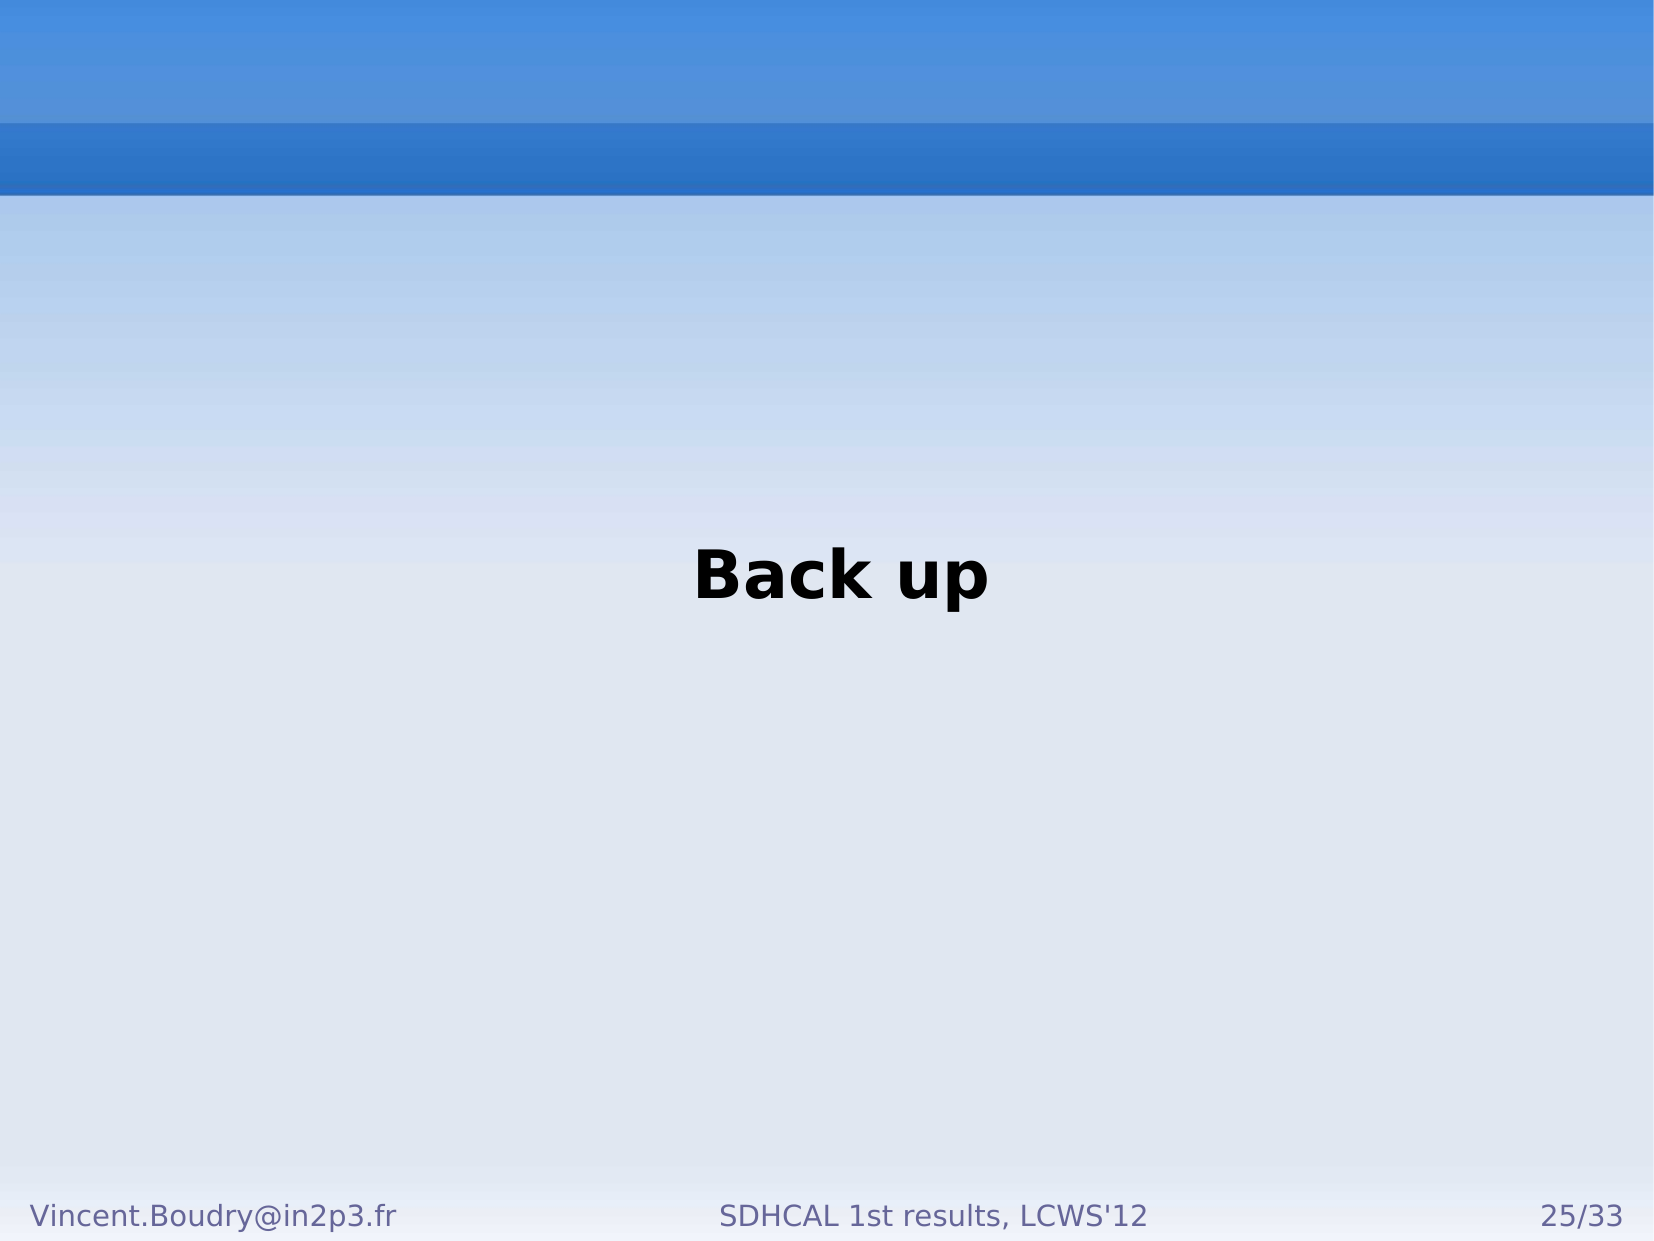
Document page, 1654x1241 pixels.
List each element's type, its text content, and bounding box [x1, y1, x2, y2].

picture [0, 0, 1654, 1241]
subtitle Back up [29, 0, 1654, 1152]
